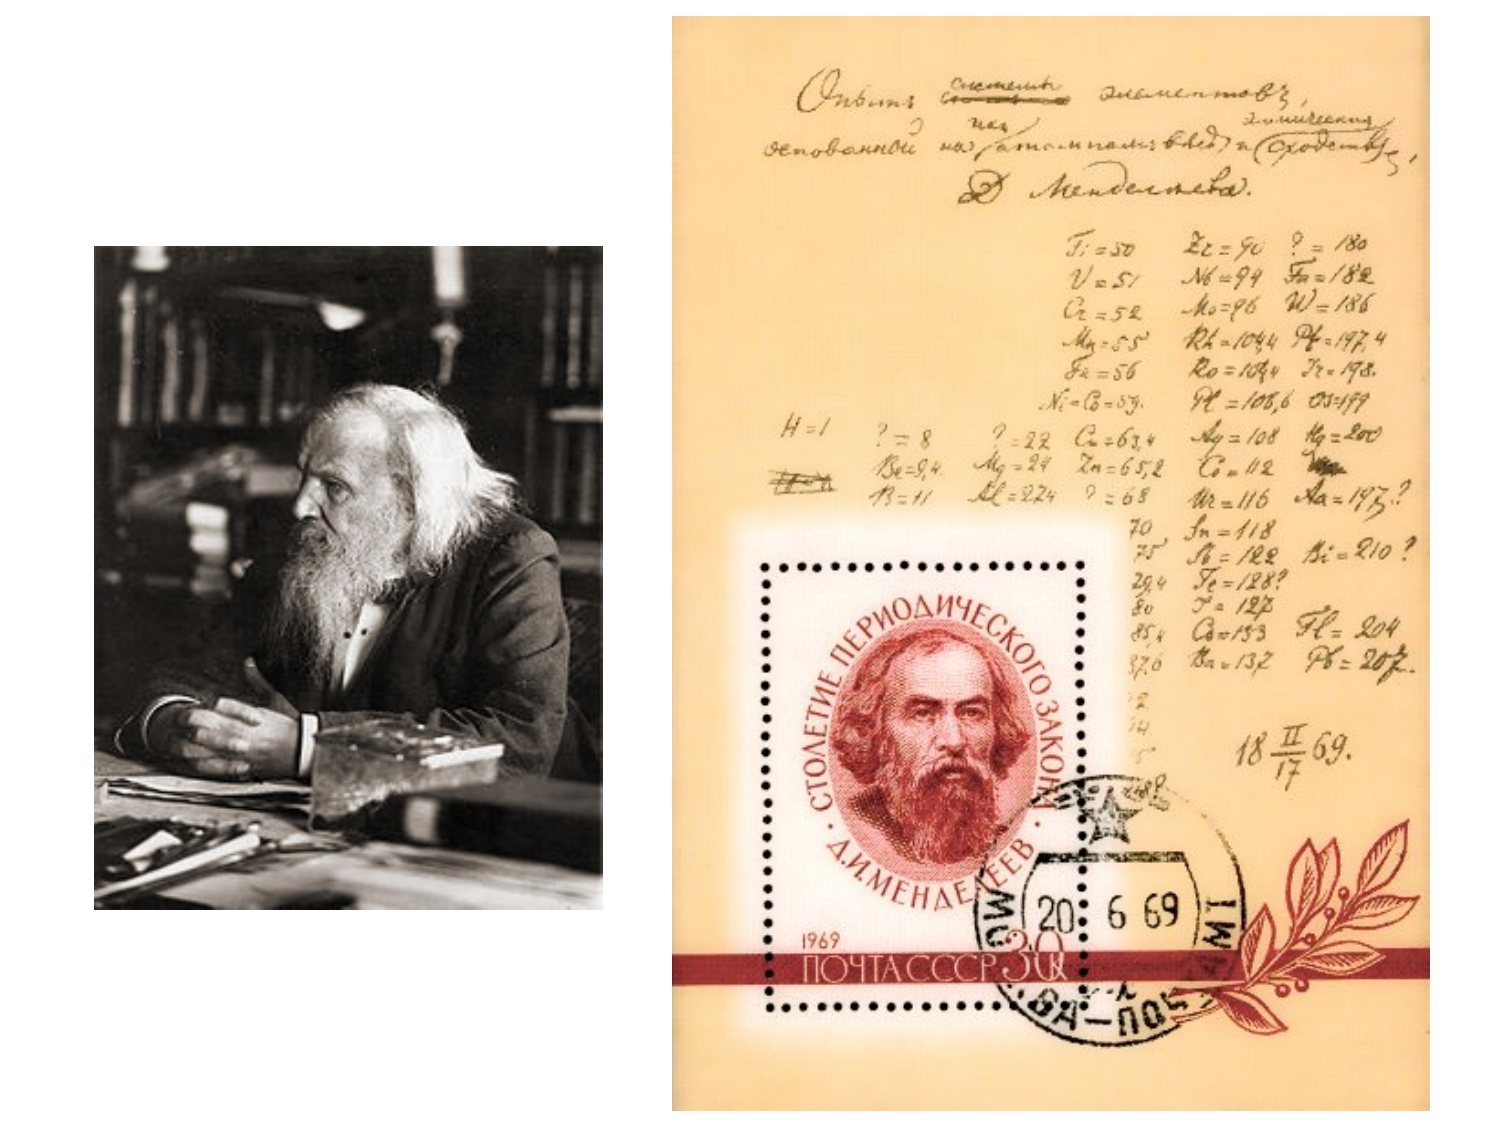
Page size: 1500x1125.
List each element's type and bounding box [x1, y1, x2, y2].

picture [672, 16, 1430, 1111]
picture [94, 246, 603, 910]
